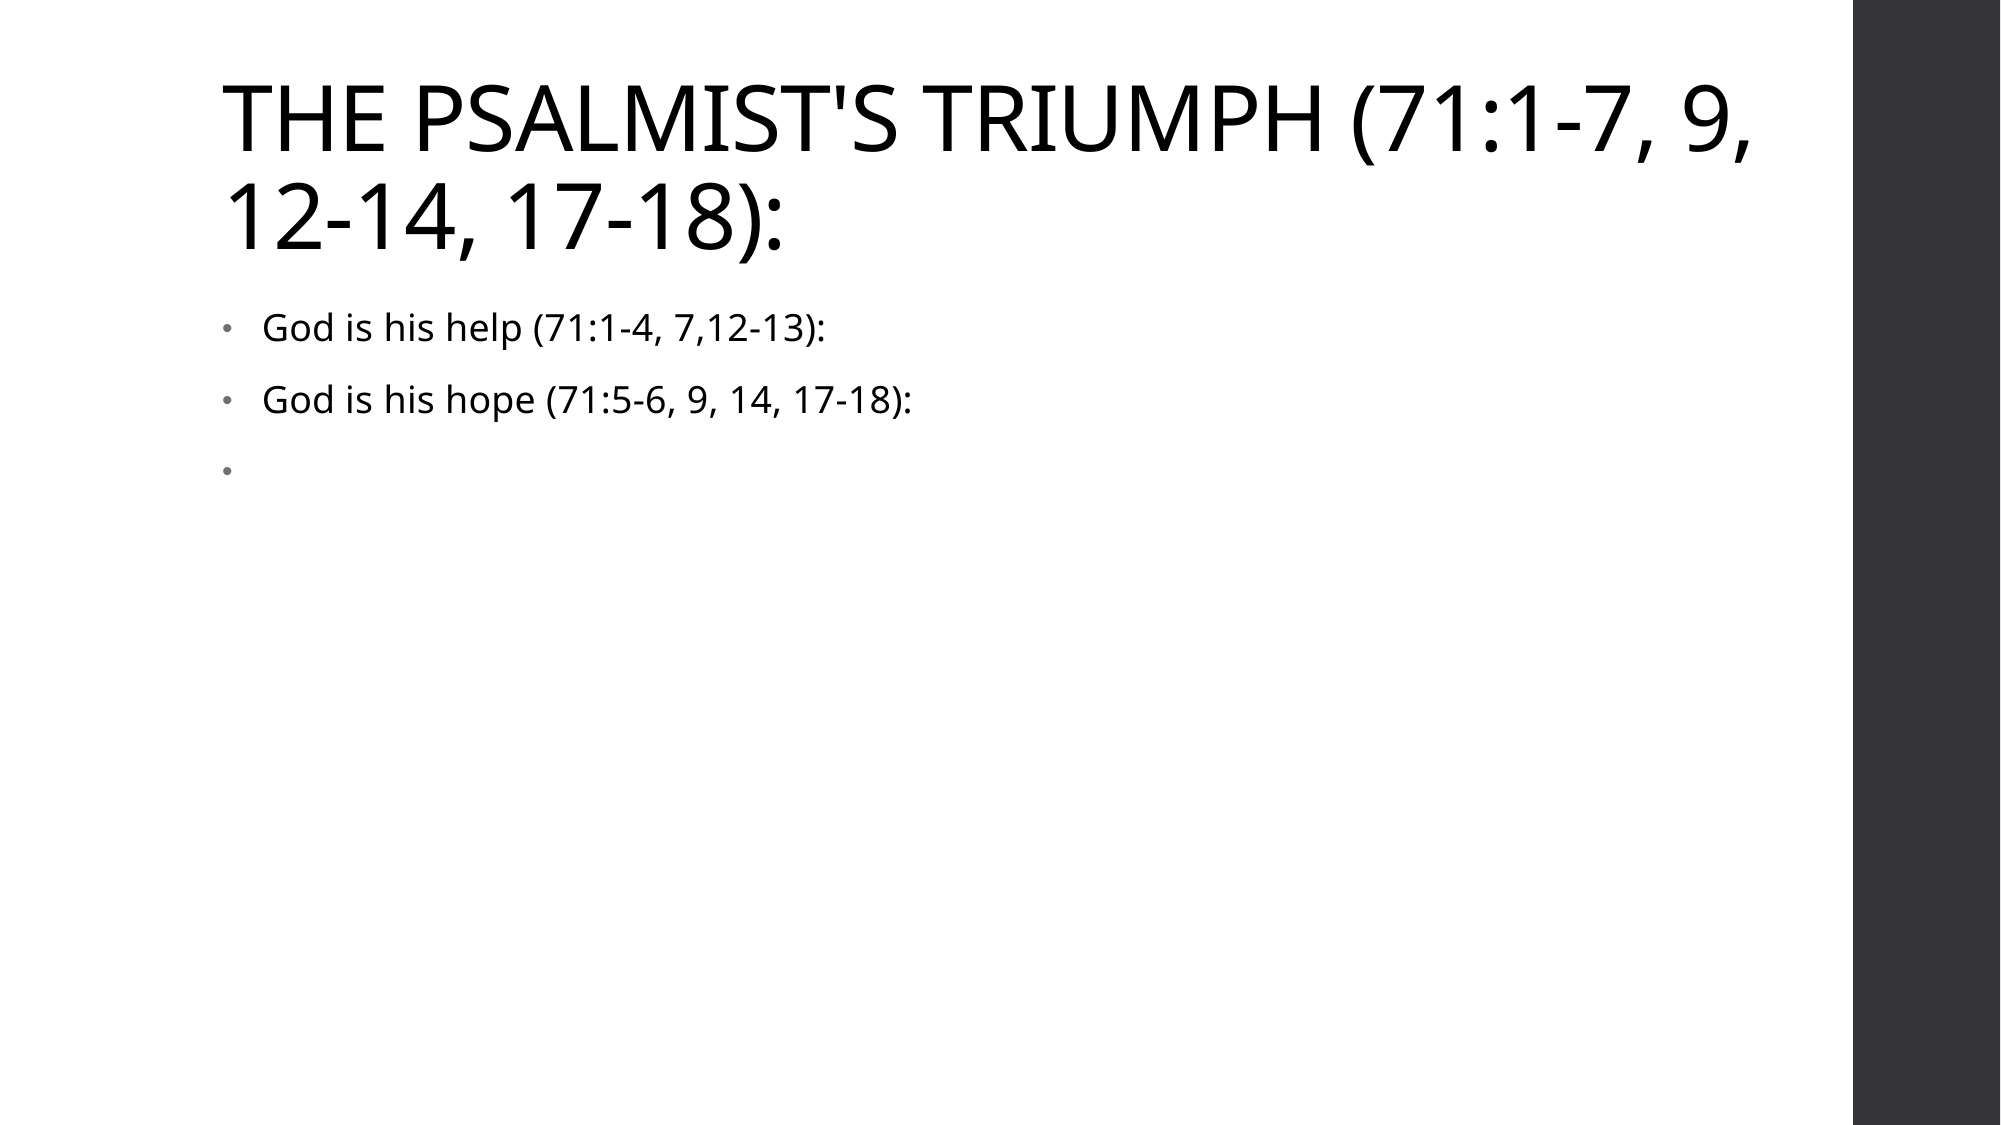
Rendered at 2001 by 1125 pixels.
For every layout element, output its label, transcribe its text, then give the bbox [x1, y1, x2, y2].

list God is his help (71:1-4, 7,12-13): God is his hope (71:5-6, 9, 14, 17-18): [206, 299, 1617, 1014]
title THE PSALMIST'S TRIUMPH (71:1-7, 9, 12-14, 17-18): [206, 60, 1797, 278]
